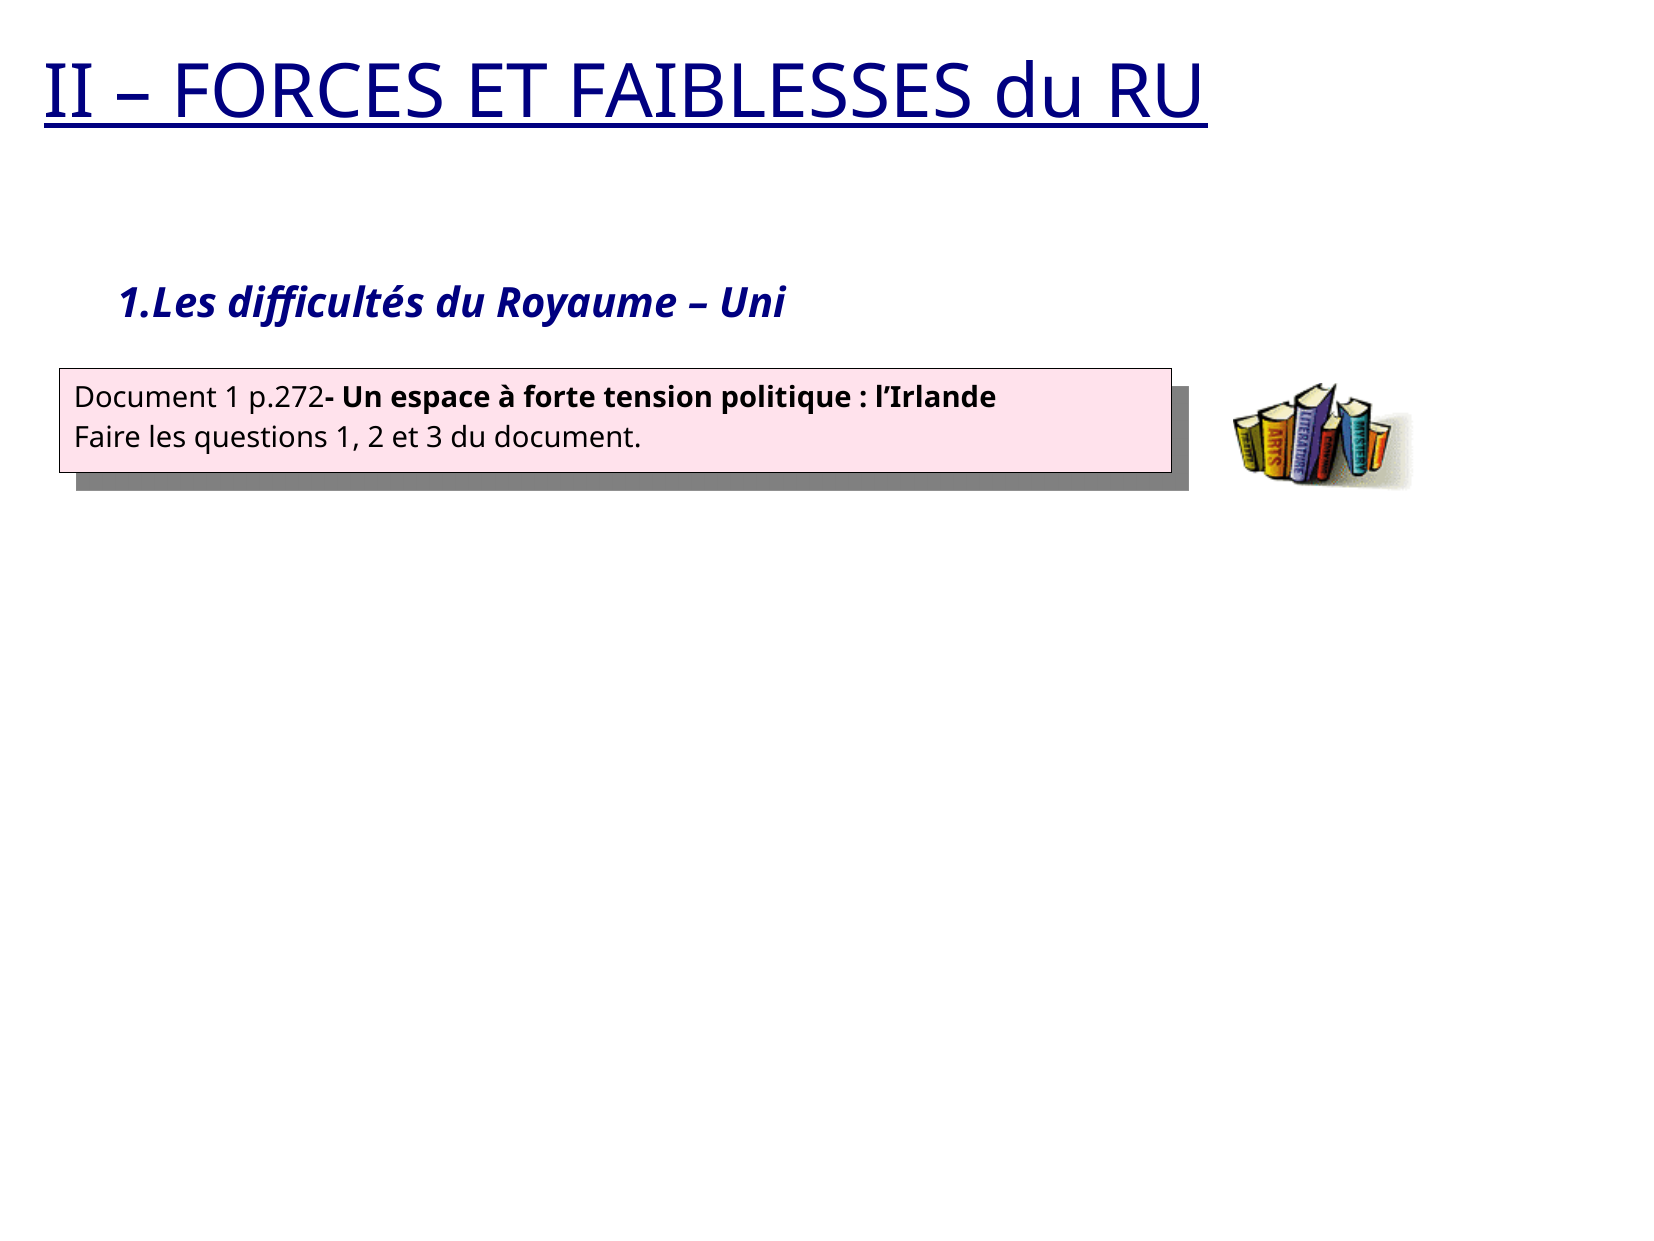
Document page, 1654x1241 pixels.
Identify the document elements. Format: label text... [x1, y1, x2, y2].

picture [1233, 383, 1418, 494]
text_box 1.Les difficultés du Royaume – Uni [102, 279, 916, 339]
text_box Document 1 p.272- Un espace à forte tension politique : l’Irlande Faire les questions 1, 2 et 3 du document. [59, 368, 1172, 473]
text_box II – FORCES ET FAIBLESSES du RU [29, 29, 1565, 279]
